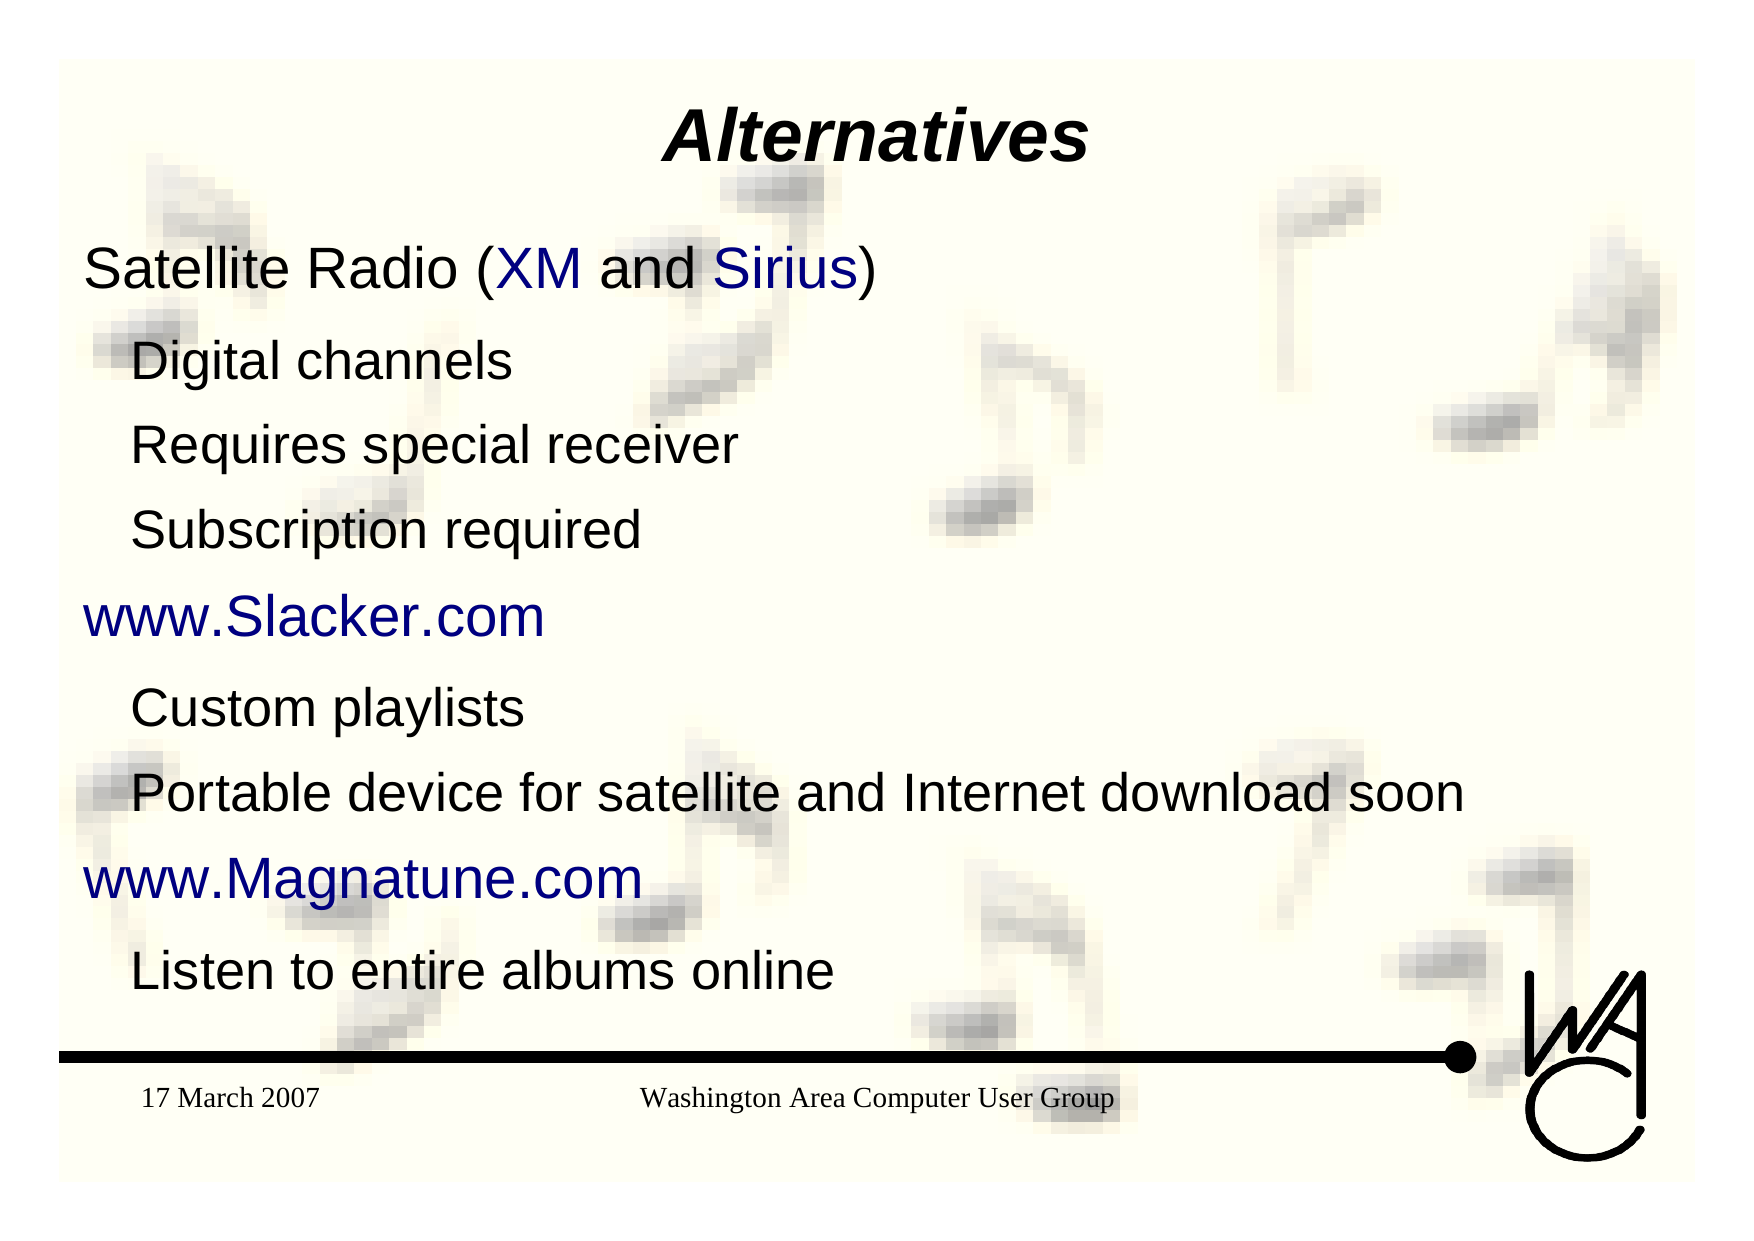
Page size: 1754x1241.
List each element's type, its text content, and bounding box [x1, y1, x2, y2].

list Satellite Radio (XM and Sirius) Digital channels Requires special receiver Subscription required www.Slacker.com Custom playlists Portable device for satellite and Internet download soon www.Magnatune.com Listen to entire albums online [71, 236, 1695, 1004]
picture [1522, 1004, 1648, 1162]
title Alternatives [59, 64, 1695, 207]
